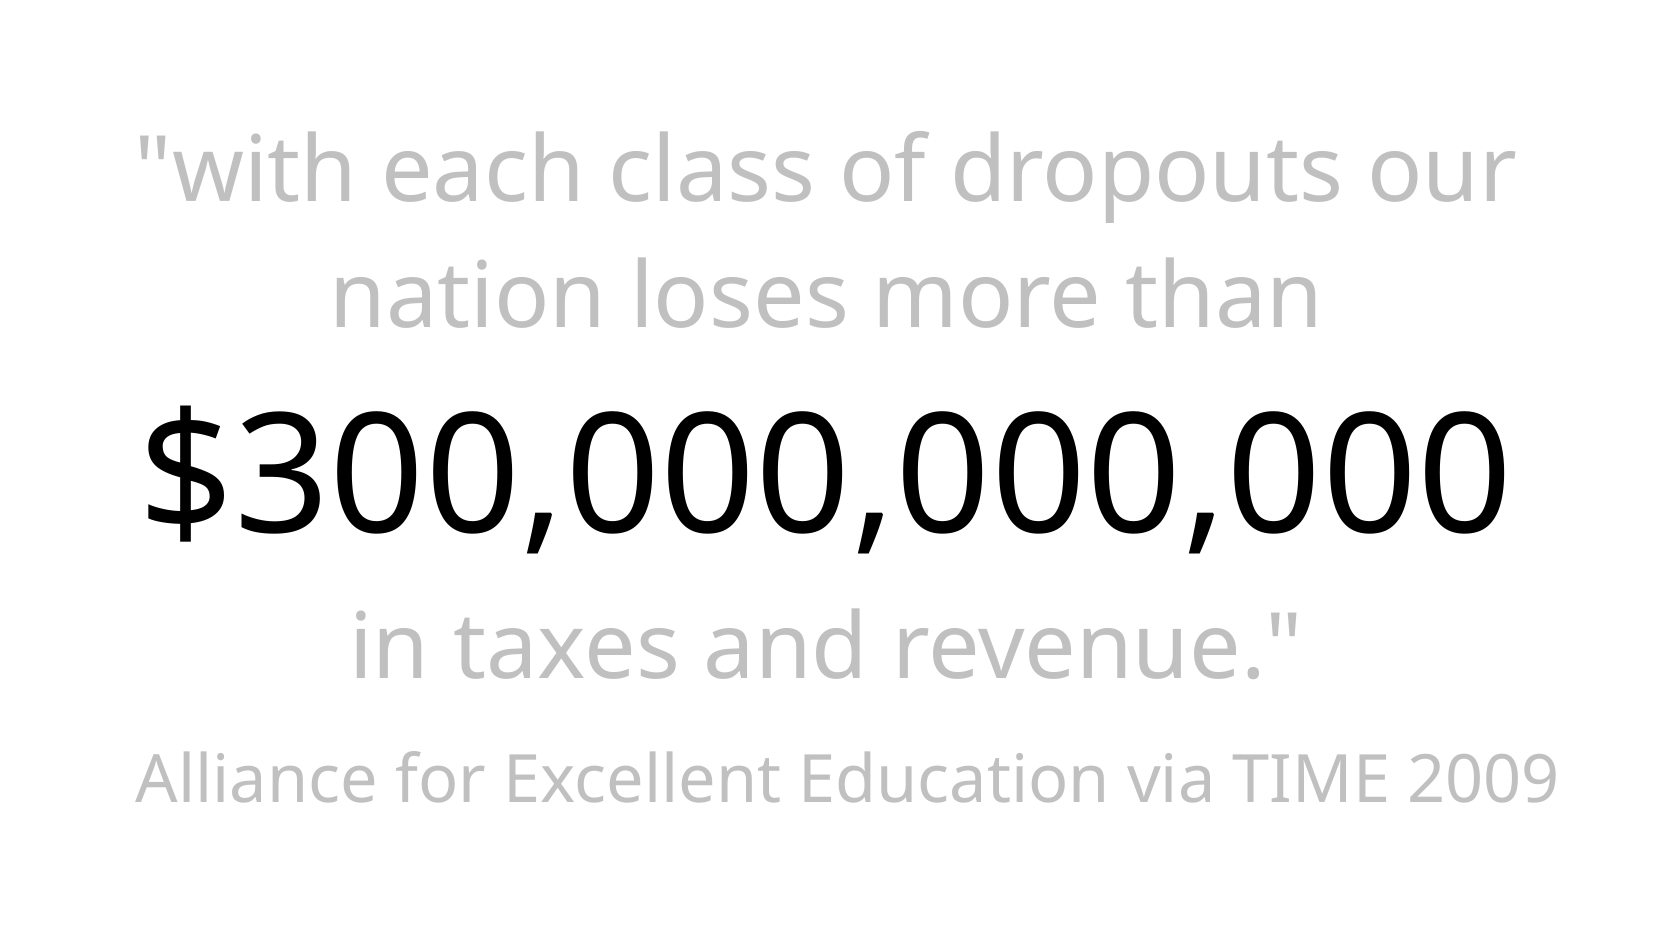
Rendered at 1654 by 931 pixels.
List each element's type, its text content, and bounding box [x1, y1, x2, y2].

text_box Alliance for Excellent Education via TIME 2009 [75, 715, 1577, 839]
subtitle "with each class of dropouts our nation loses more than $300,000,000,000 in taxes and revenue." [82, 0, 1571, 715]
